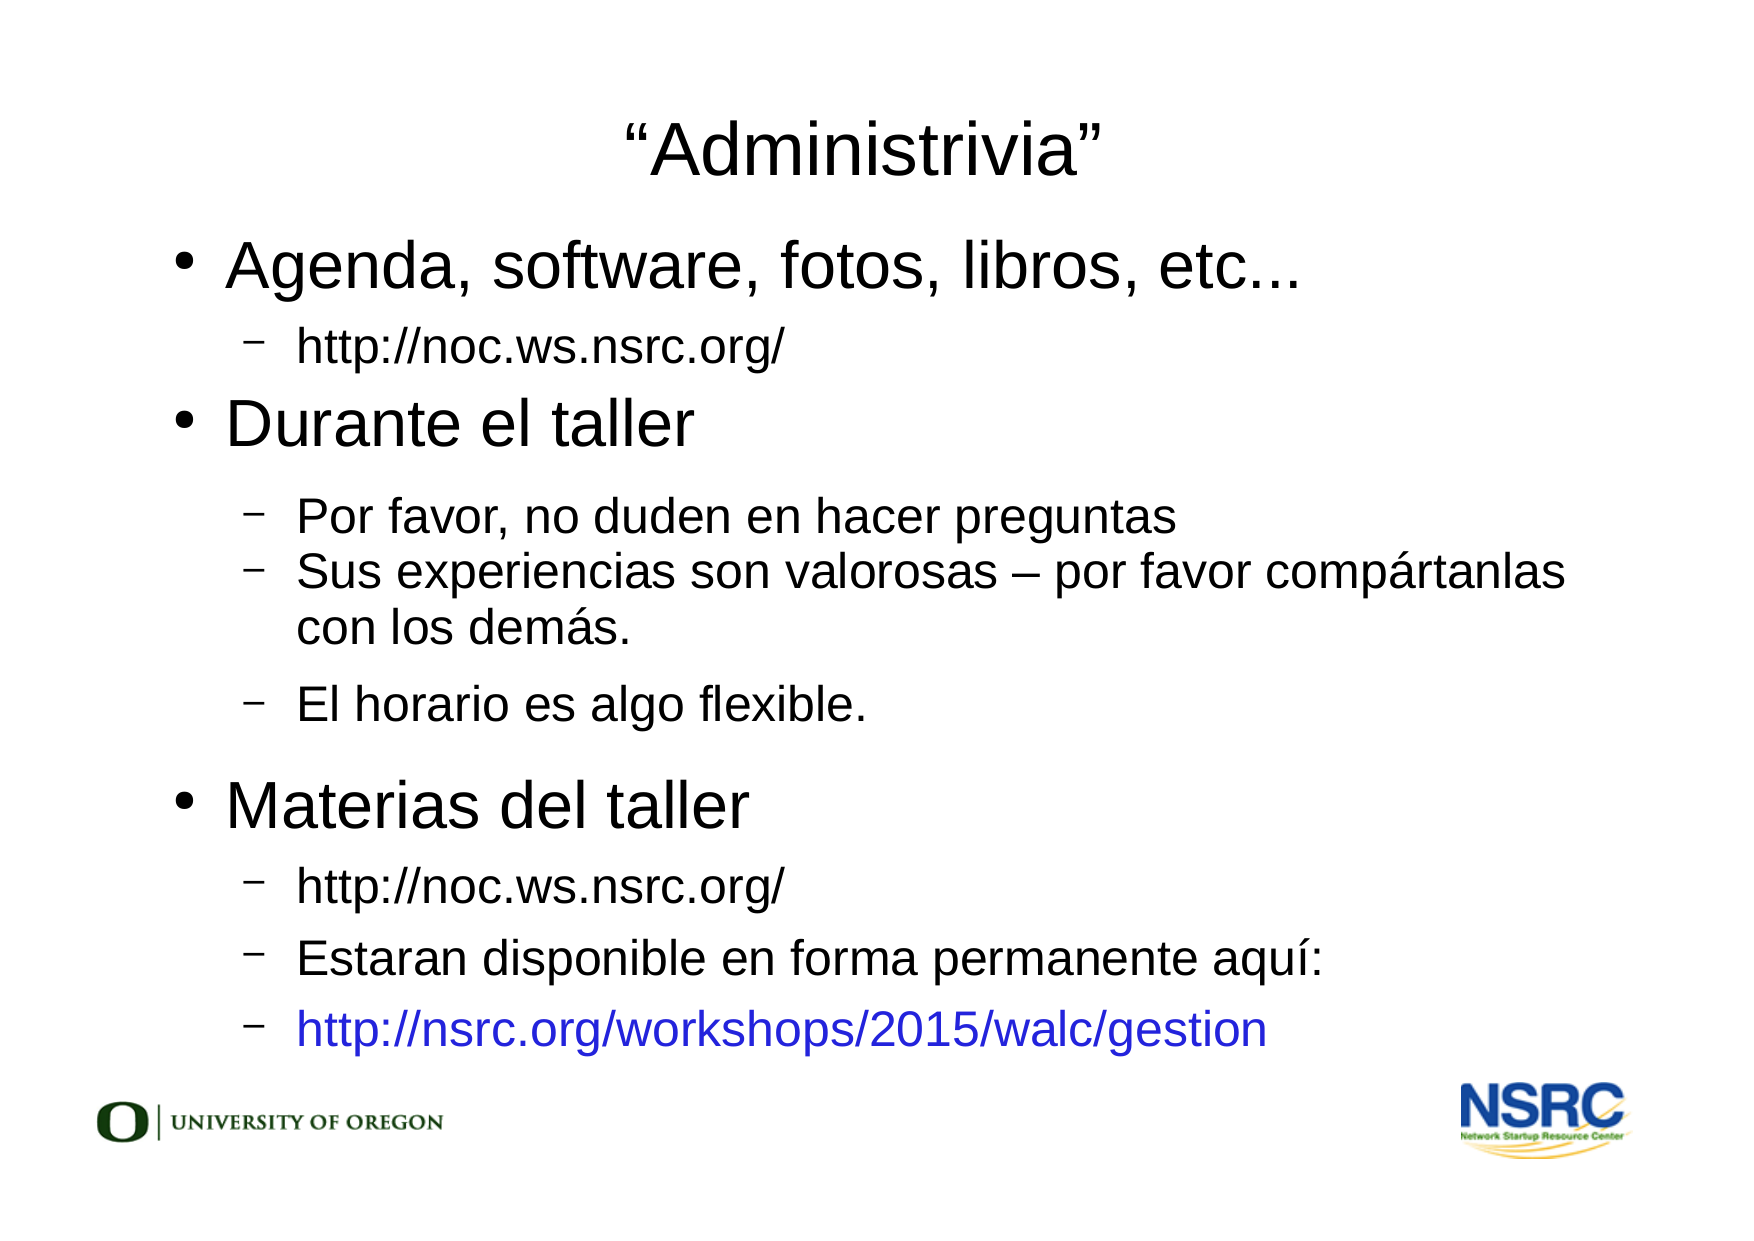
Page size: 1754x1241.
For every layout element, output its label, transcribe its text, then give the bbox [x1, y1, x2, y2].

list Agenda, software, fotos, libros, etc... http://noc.ws.nsrc.org/ Durante el taller Por favor, no duden en hacer preguntas Sus experiencias son valorosas – por favor compártanlas con los demás. El horario es algo flexible. Materias del taller http://noc.ws.nsrc.org/ Estaran disponible en forma permanente aquí: http://nsrc.org/workshops/2015/walc/gestion [139, 235, 1626, 1079]
picture [1461, 1082, 1633, 1159]
title “Administrivia” [139, 64, 1590, 234]
picture [95, 1100, 445, 1144]
